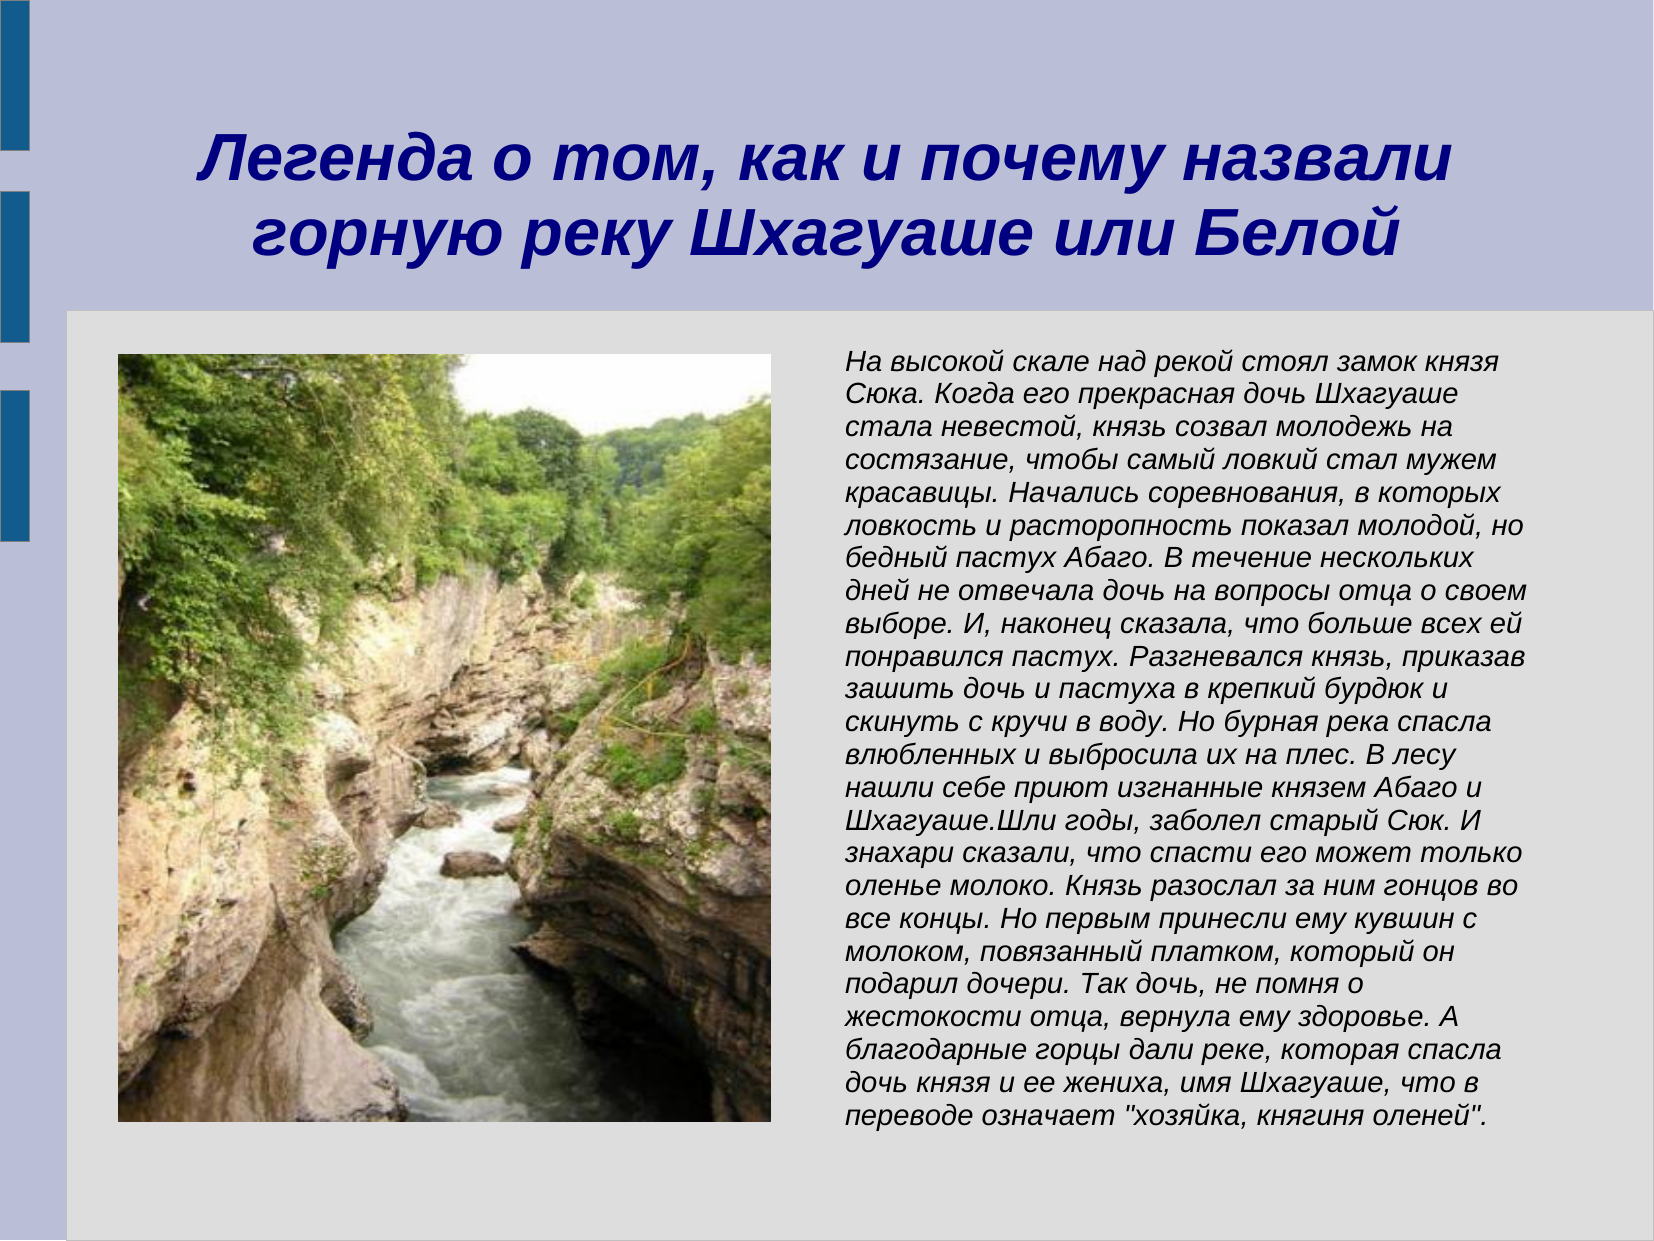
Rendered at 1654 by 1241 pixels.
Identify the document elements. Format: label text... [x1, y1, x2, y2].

list На высокой скале над рекой стоял замок князя Сюка. Когда его прекрасная дочь Шхагуаше стала невестой, князь созвал молодежь на состязание, чтобы самый ловкий стал мужем красавицы. Начались соревнования, в которых ловкость и расторопность показал молодой, но бедный пастух Абаго. В течение нескольких дней не отвечала дочь на вопросы отца о своем выборе. И, наконец сказала, что больше всех ей понравился пастух. Разгневался князь, приказав зашить дочь и пастуха в крепкий бурдюк и скинуть с кручи в воду. Но бурная река спасла влюбленных и выбросила их на плес. В лесу нашли себе приют изгнанные князем Абаго и Шхагуаше.Шли годы, заболел старый Сюк. И знахари сказали, что спасти его может только оленье молоко. Князь разослал за ним гонцов во все концы. Но первым принесли ему кувшин с молоком, повязанный платком, который он подарил дочери. Так дочь, не помня о жестокости отца, вернула ему здоровье. А благодарные горцы дали реке, которая спасла дочь князя и ее жениха, имя Шхагуаше, что в переводе означает "хозяйка, княгиня оленей". [845, 344, 1535, 1127]
picture [118, 354, 771, 1122]
title Легенда о том, как и почему назвали горную реку Шхагуаше или Белой [121, 91, 1534, 299]
